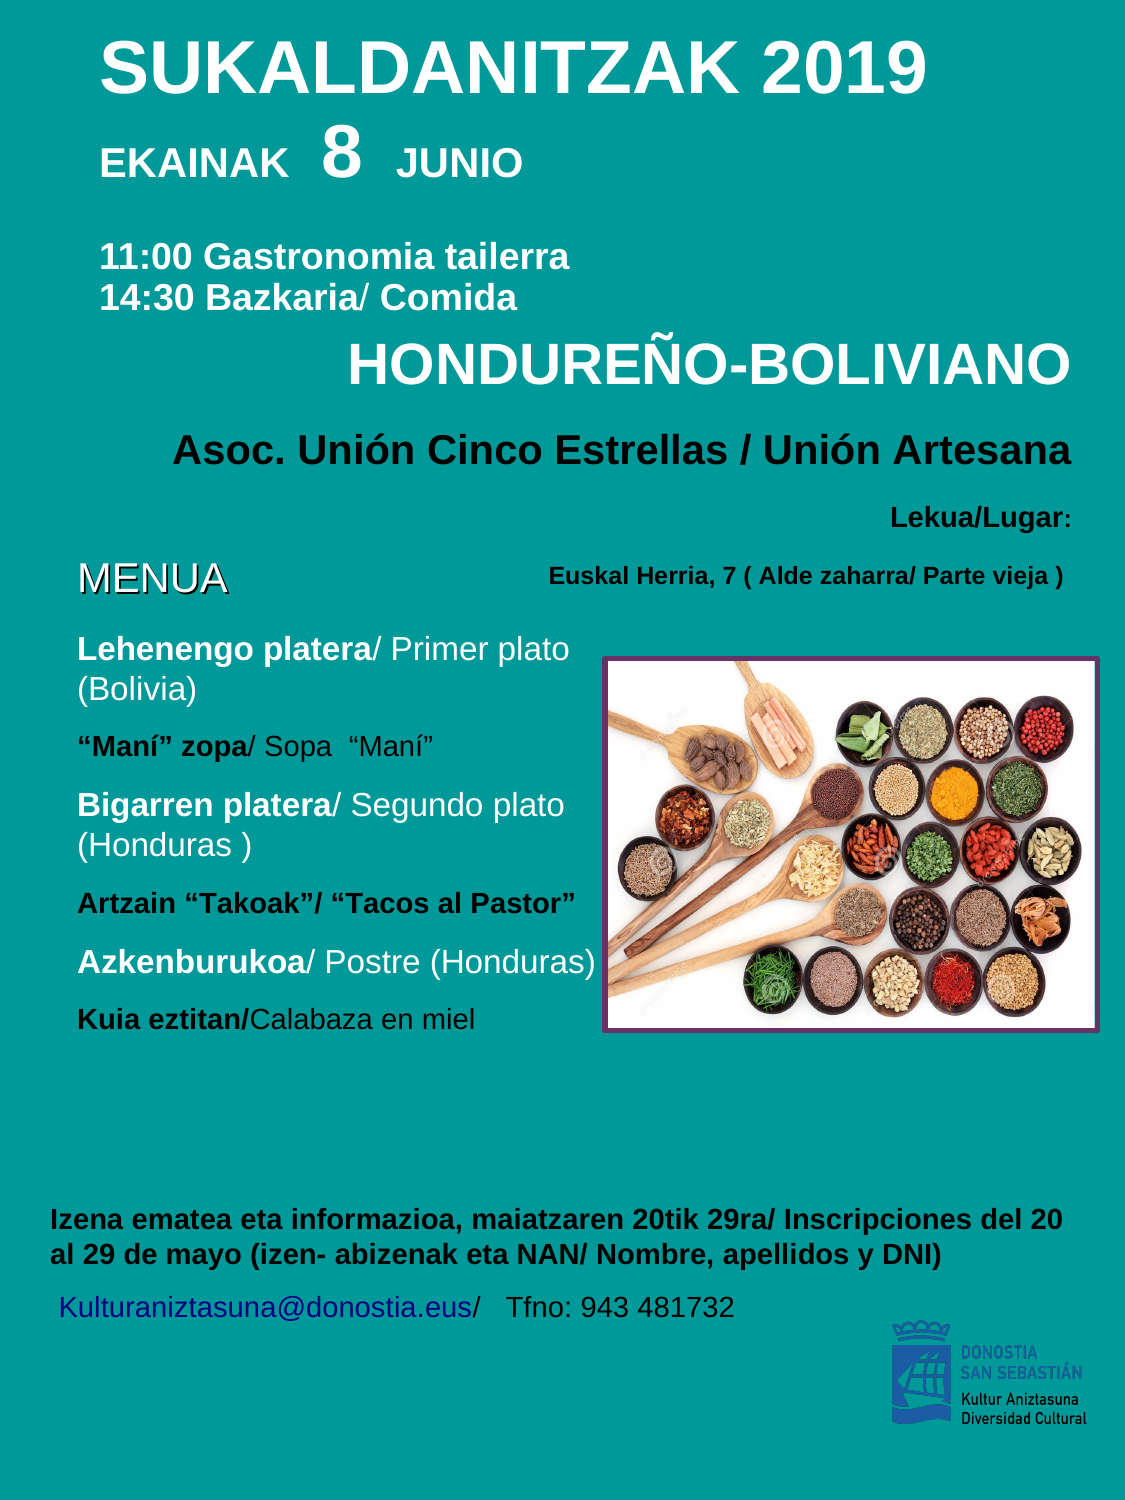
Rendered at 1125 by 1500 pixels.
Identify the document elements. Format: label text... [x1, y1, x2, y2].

text_box Izena ematea eta informazioa, maiatzaren 20tik 29ra/ Inscripciones del 20 al 29 de mayo (izen- abizenak eta NAN/ Nombre, apellidos y DNI) Kulturaniztasuna@donostia.eus/ Tfno: 943 481732 [35, 1192, 1099, 1385]
picture [607, 661, 1095, 1028]
text_box MENUA Lehenengo platera/ Primer plato (Bolivia) “Maní” zopa/ Sopa “Maní” Bigarren platera/ Segundo plato (Honduras ) Artzain “Takoak”/ “Tacos al Pastor” Azkenburukoa/ Postre (Honduras) Kuia eztitan/Calabaza en miel [62, 543, 615, 1044]
title SUKALDANITZAK 2019 EKAINAK 8 JUNIO 11:00 Gastronomia tailerra 14:30 Bazkaria/ Comida [84, 0, 1038, 318]
picture [874, 1385, 1099, 1441]
text_box HONDUREÑO-BOLIVIANO Asoc. Unión Cinco Estrellas / Unión Artesana Lekua/Lugar: Euskal Herria, 7 ( Alde zaharra/ Parte vieja ) [24, 318, 1087, 598]
